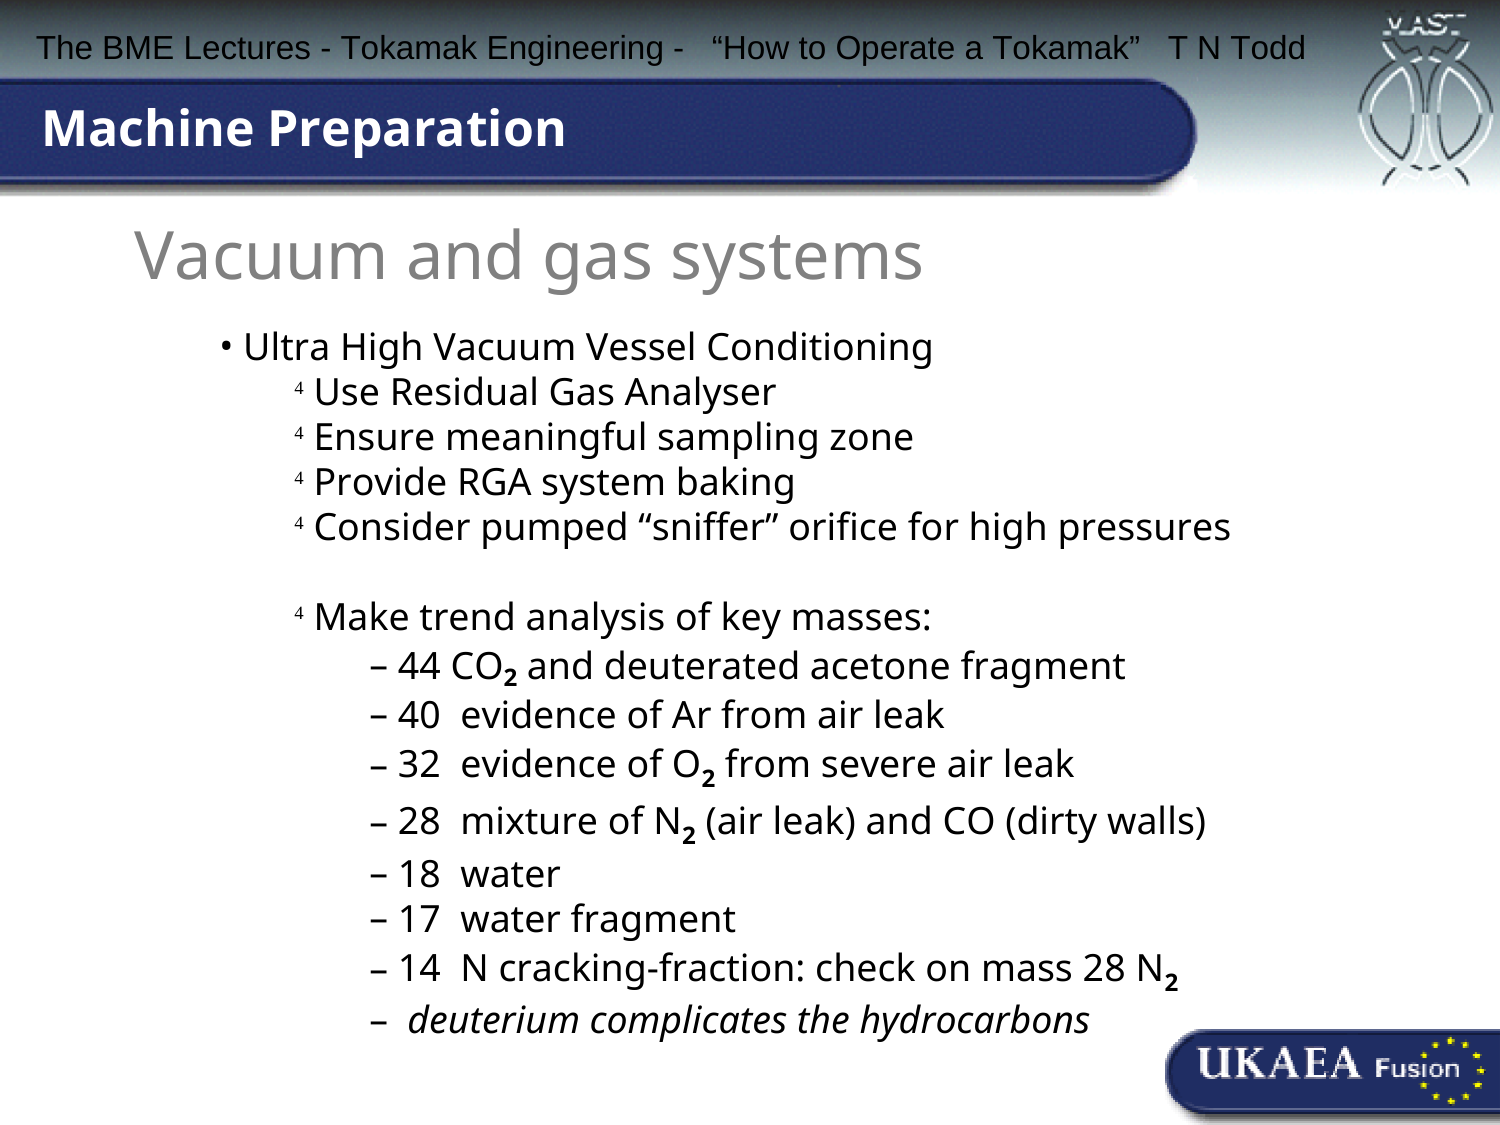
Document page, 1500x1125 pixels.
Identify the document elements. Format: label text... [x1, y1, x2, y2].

text_box Machine Preparation [26, 88, 582, 164]
text_box Ultra High Vacuum Vessel Conditioning Use Residual Gas Analyser Ensure meaningful sampling zone Provide RGA system baking Consider pumped “sniffer” orifice for high pressures Make trend analysis of key masses: 44 CO2 and deuterated acetone fragment 40 evidence of Ar from air leak 32 evidence of O2 from severe air leak 28 mixture of N2 (air leak) and CO (dirty walls) 18 water 17 water fragment 14 N cracking-fraction: check on mass 28 N2 deuterium complicates the hydrocarbons [204, 315, 1328, 1050]
text_box Vacuum and gas systems [119, 205, 941, 302]
picture [1165, 1029, 1500, 1125]
text_box The BME Lectures - Tokamak Engineering - “How to Operate a Tokamak” T N Todd [0, 18, 1323, 60]
picture [0, 0, 1500, 202]
